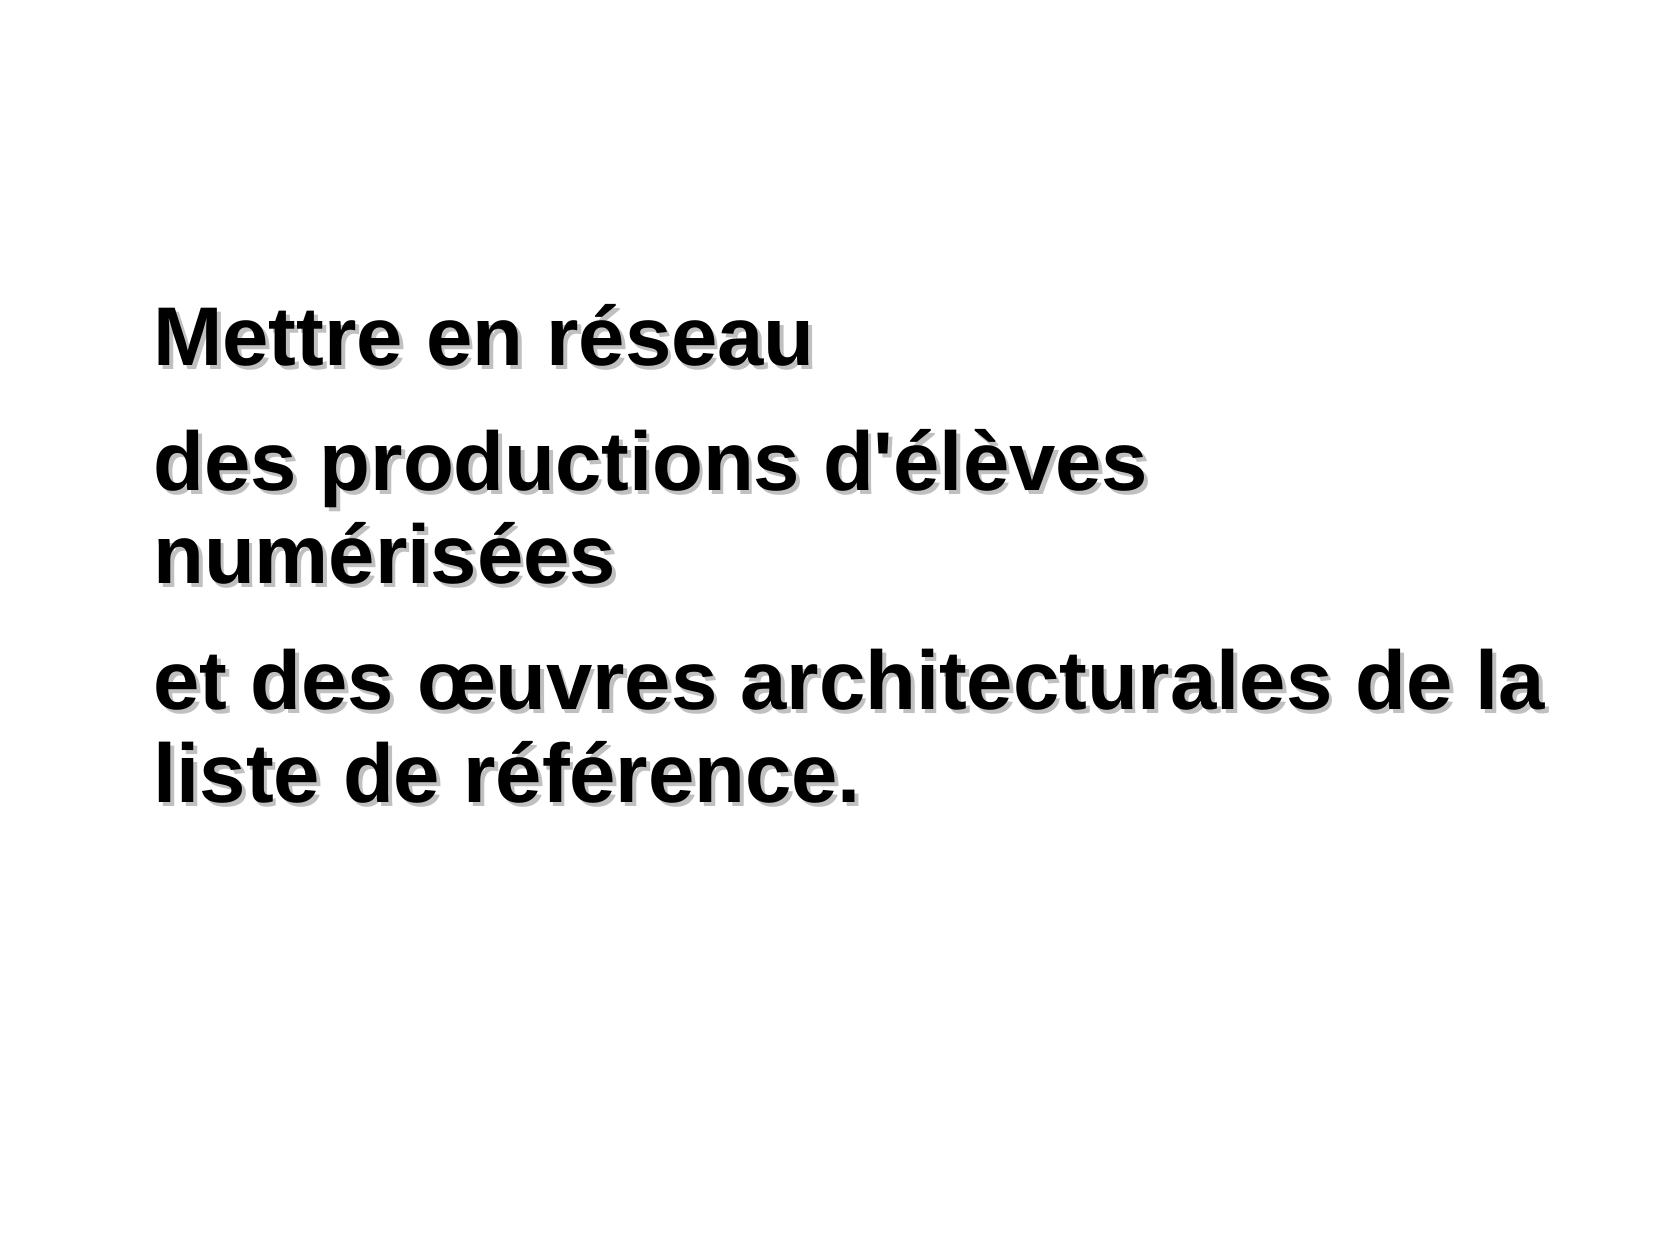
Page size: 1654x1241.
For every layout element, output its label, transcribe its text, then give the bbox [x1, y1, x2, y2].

list Mettre en réseau des productions d'élèves numérisées et des œuvres architecturales de la liste de référence. [82, 290, 1571, 1109]
